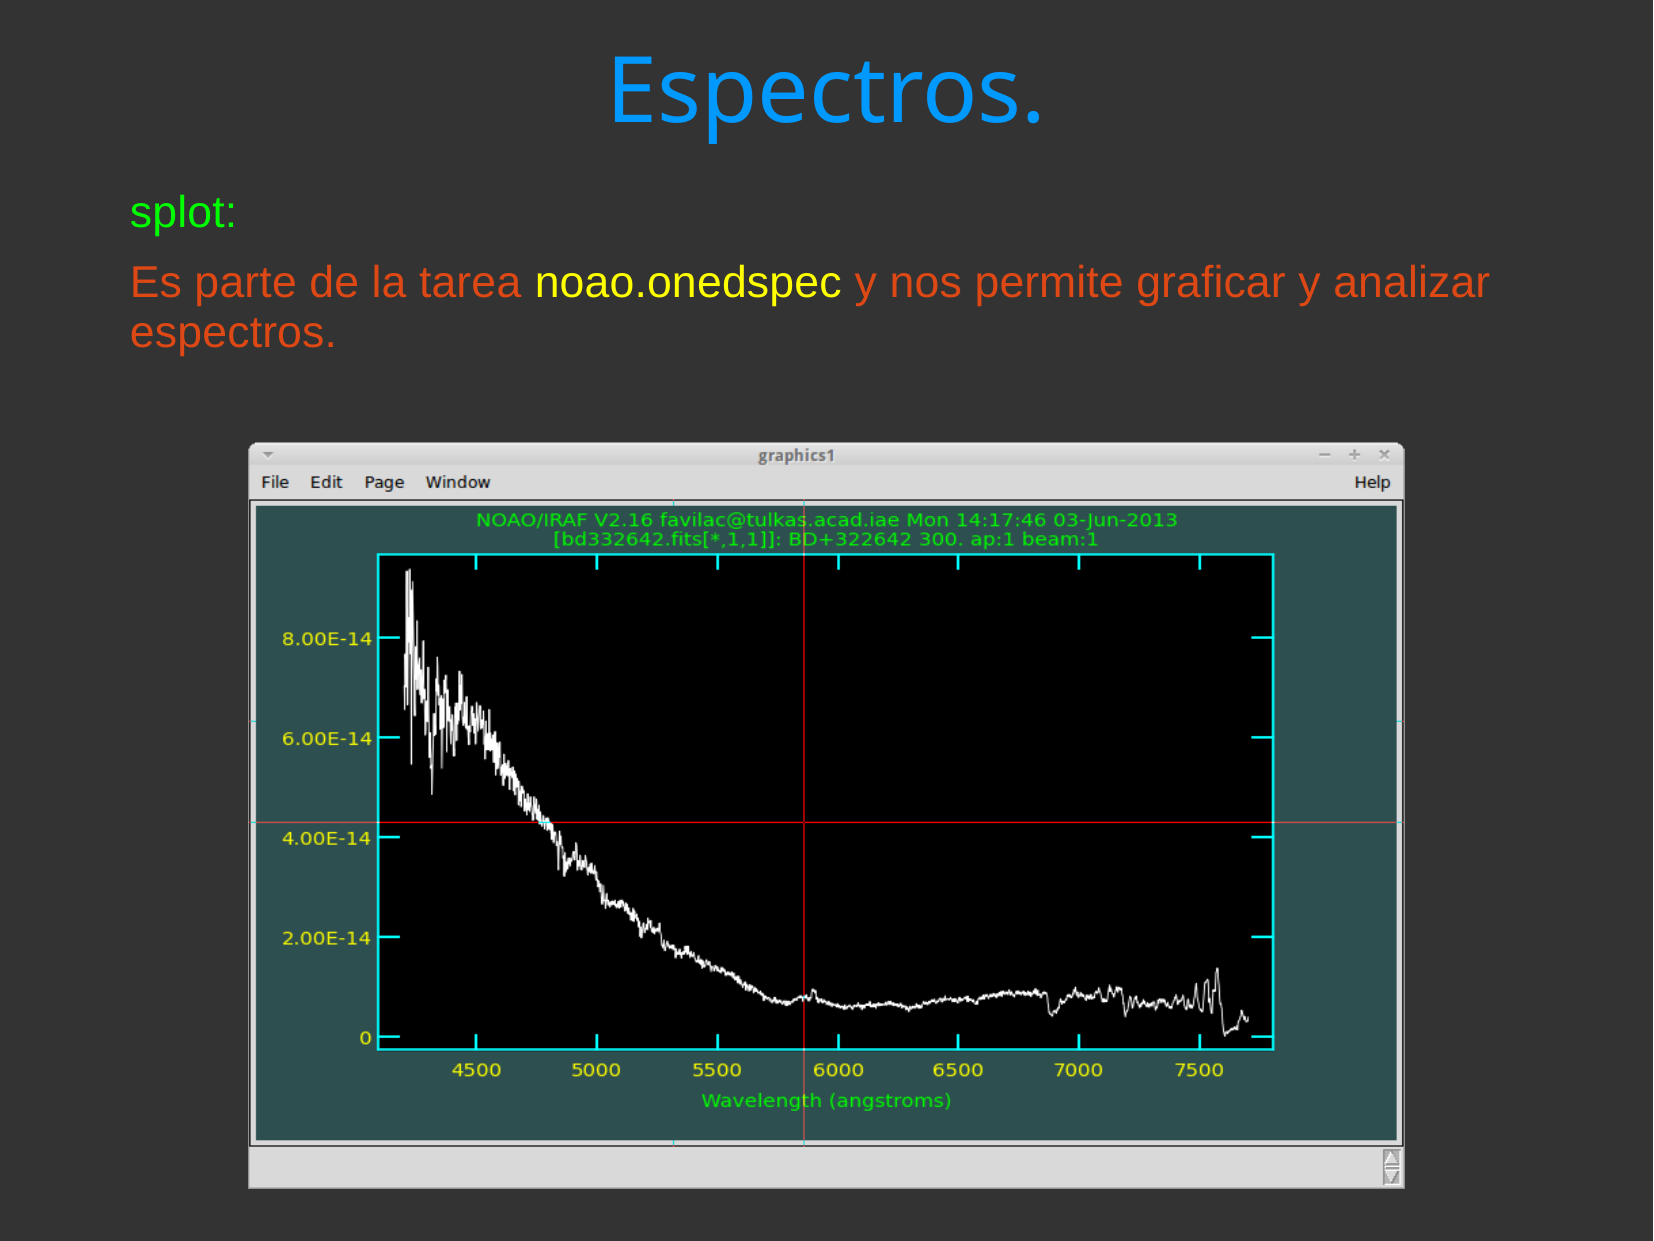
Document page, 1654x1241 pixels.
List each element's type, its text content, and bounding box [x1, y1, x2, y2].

title Espectros. [82, 29, 1571, 145]
list splot: Es parte de la tarea noao.onedspec y nos permite graficar y analizar espectros. [82, 187, 1543, 358]
picture [248, 442, 1405, 1190]
